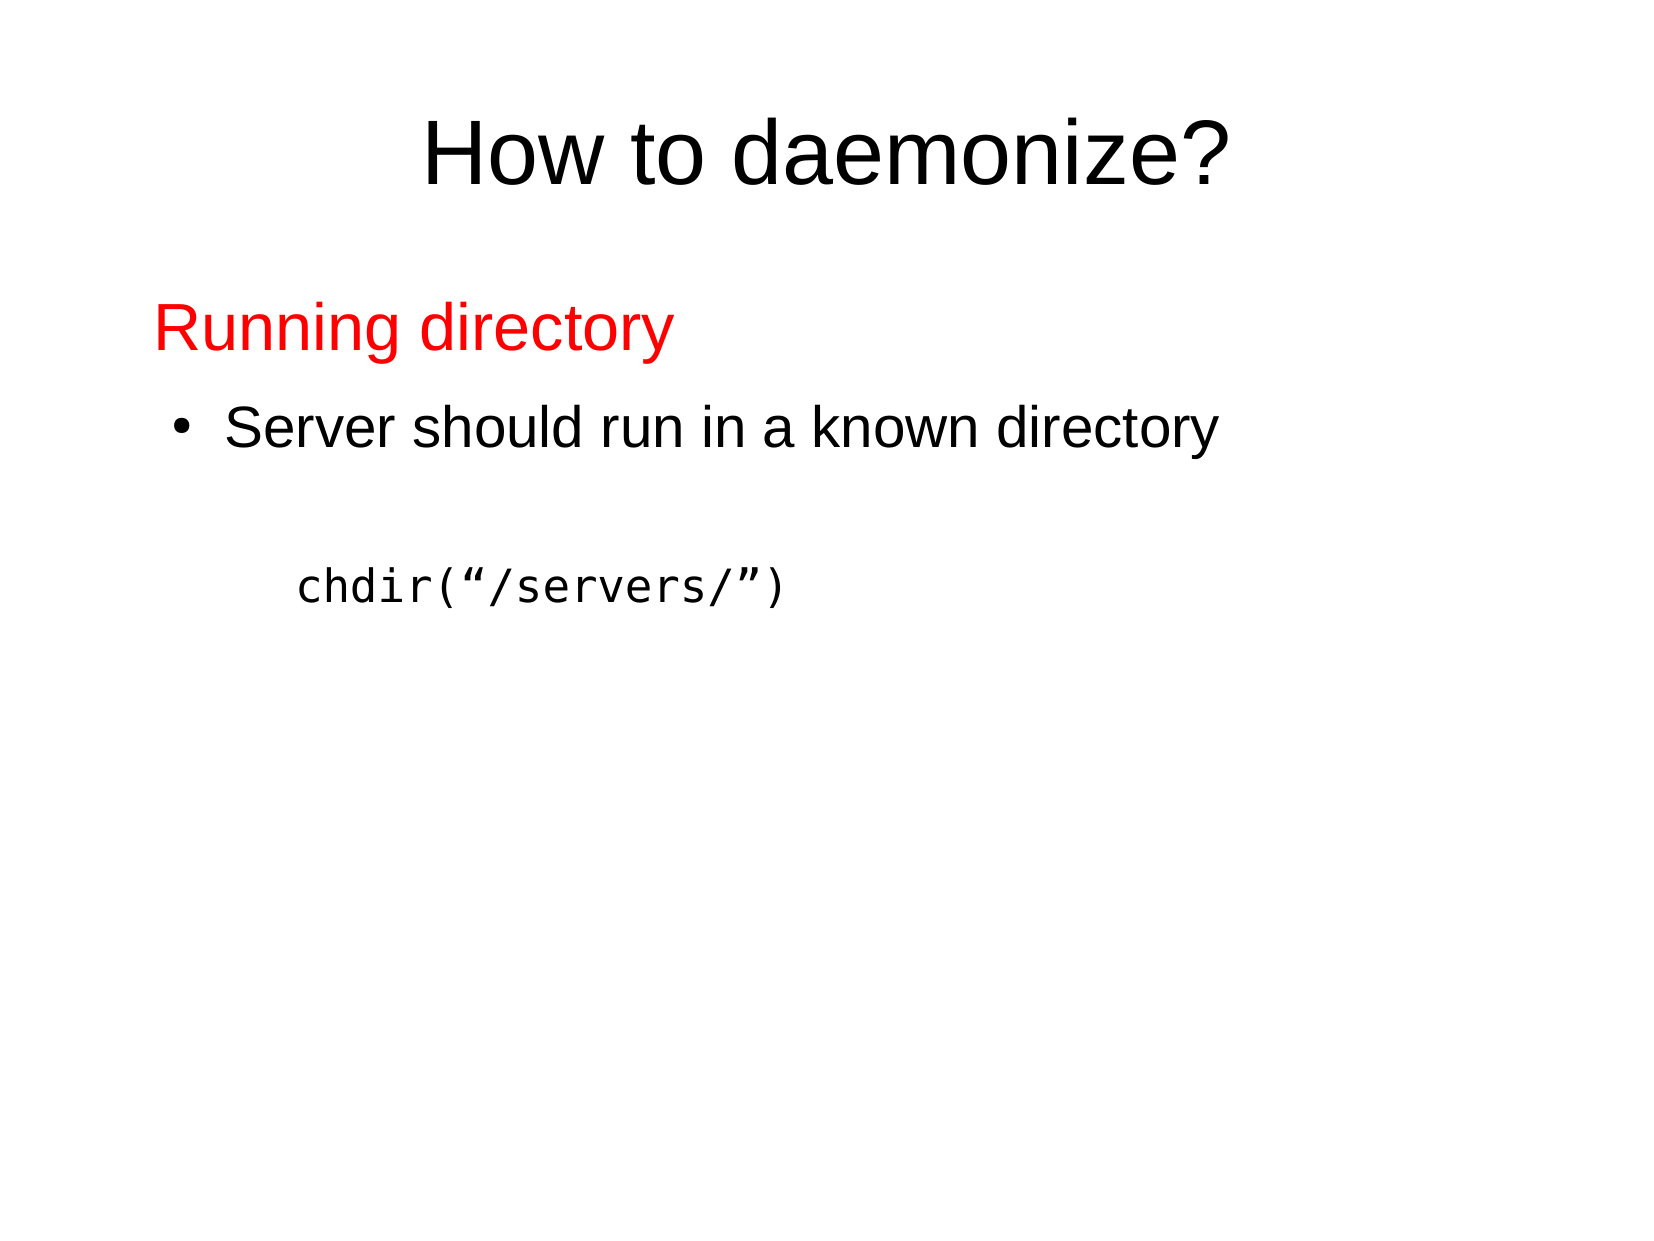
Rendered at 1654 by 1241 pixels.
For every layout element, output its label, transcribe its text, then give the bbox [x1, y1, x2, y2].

title How to daemonize? [82, 56, 1571, 250]
list Running directory Server should run in a known directory chdir(“/servers/”) [82, 290, 1571, 1109]
